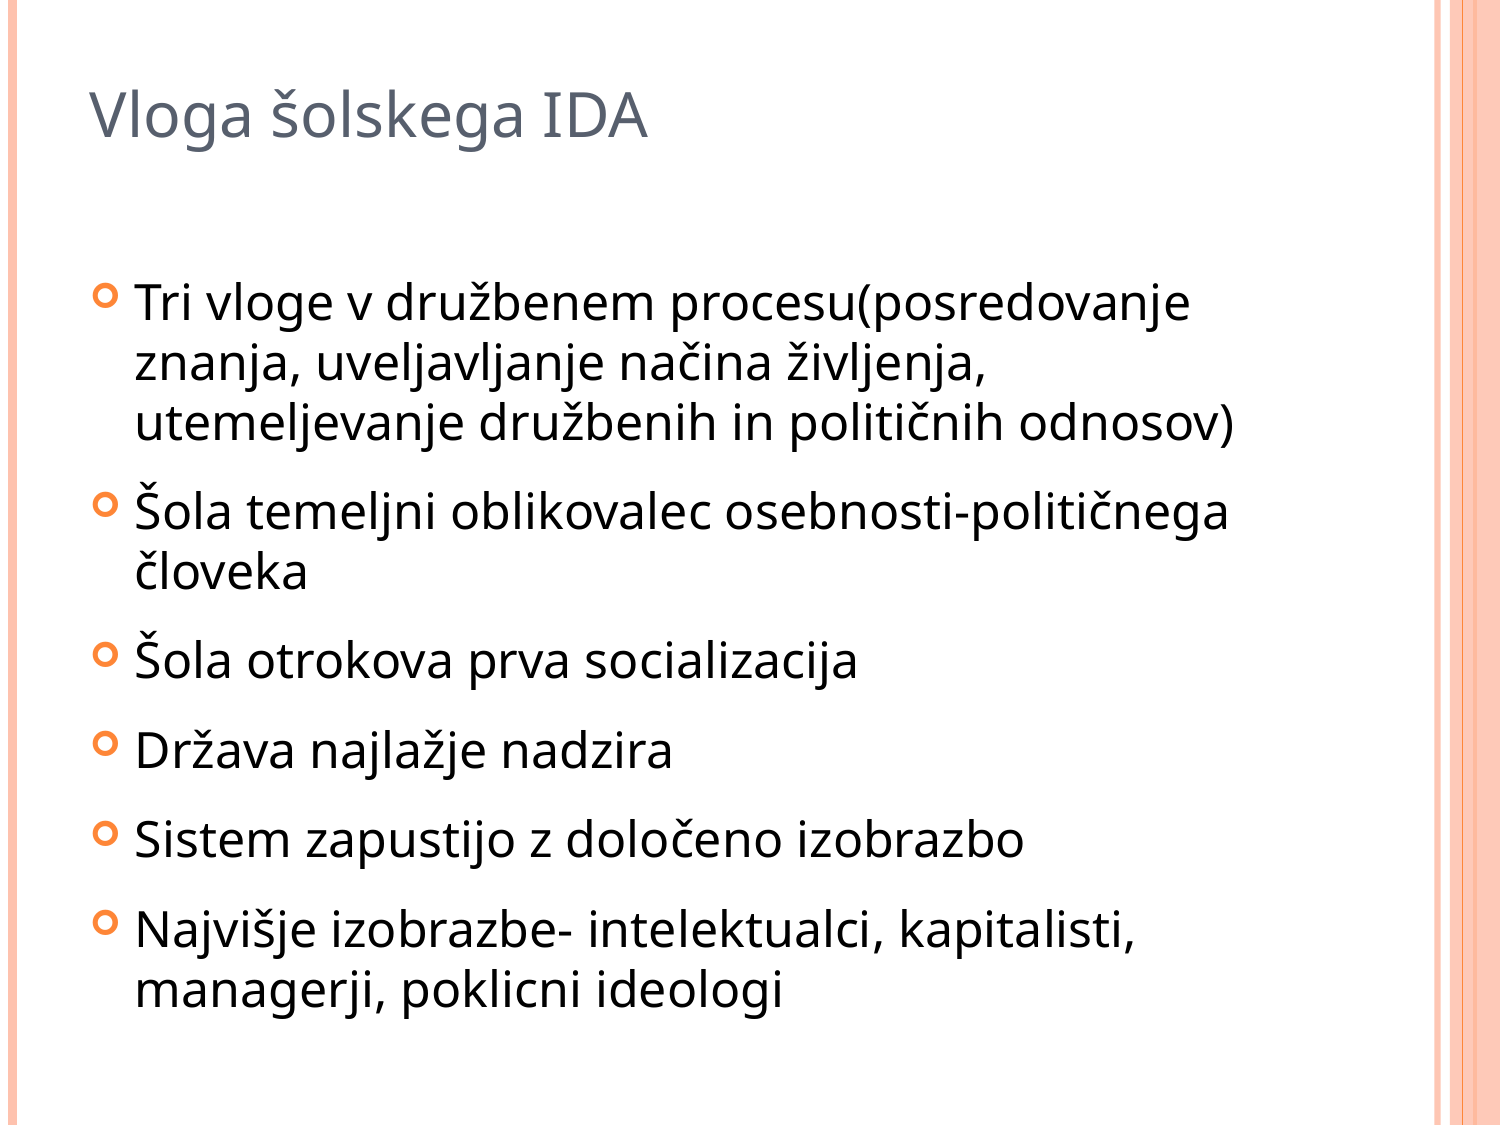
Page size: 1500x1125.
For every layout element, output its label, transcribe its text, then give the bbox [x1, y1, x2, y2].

list Tri vloge v družbenem procesu(posredovanje znanja, uveljavljanje načina življenja, utemeljevanje družbenih in političnih odnosov) Šola temeljni oblikovalec osebnosti-političnega človeka Šola otrokova prva socializacija Država najlažje nadzira Sistem zapustijo z določeno izobrazbo Najvišje izobrazbe- intelektualci, kapitalisti, managerji, poklicni ideologi [75, 262, 1300, 1062]
title Vloga šolskega IDA [75, 45, 1300, 233]
